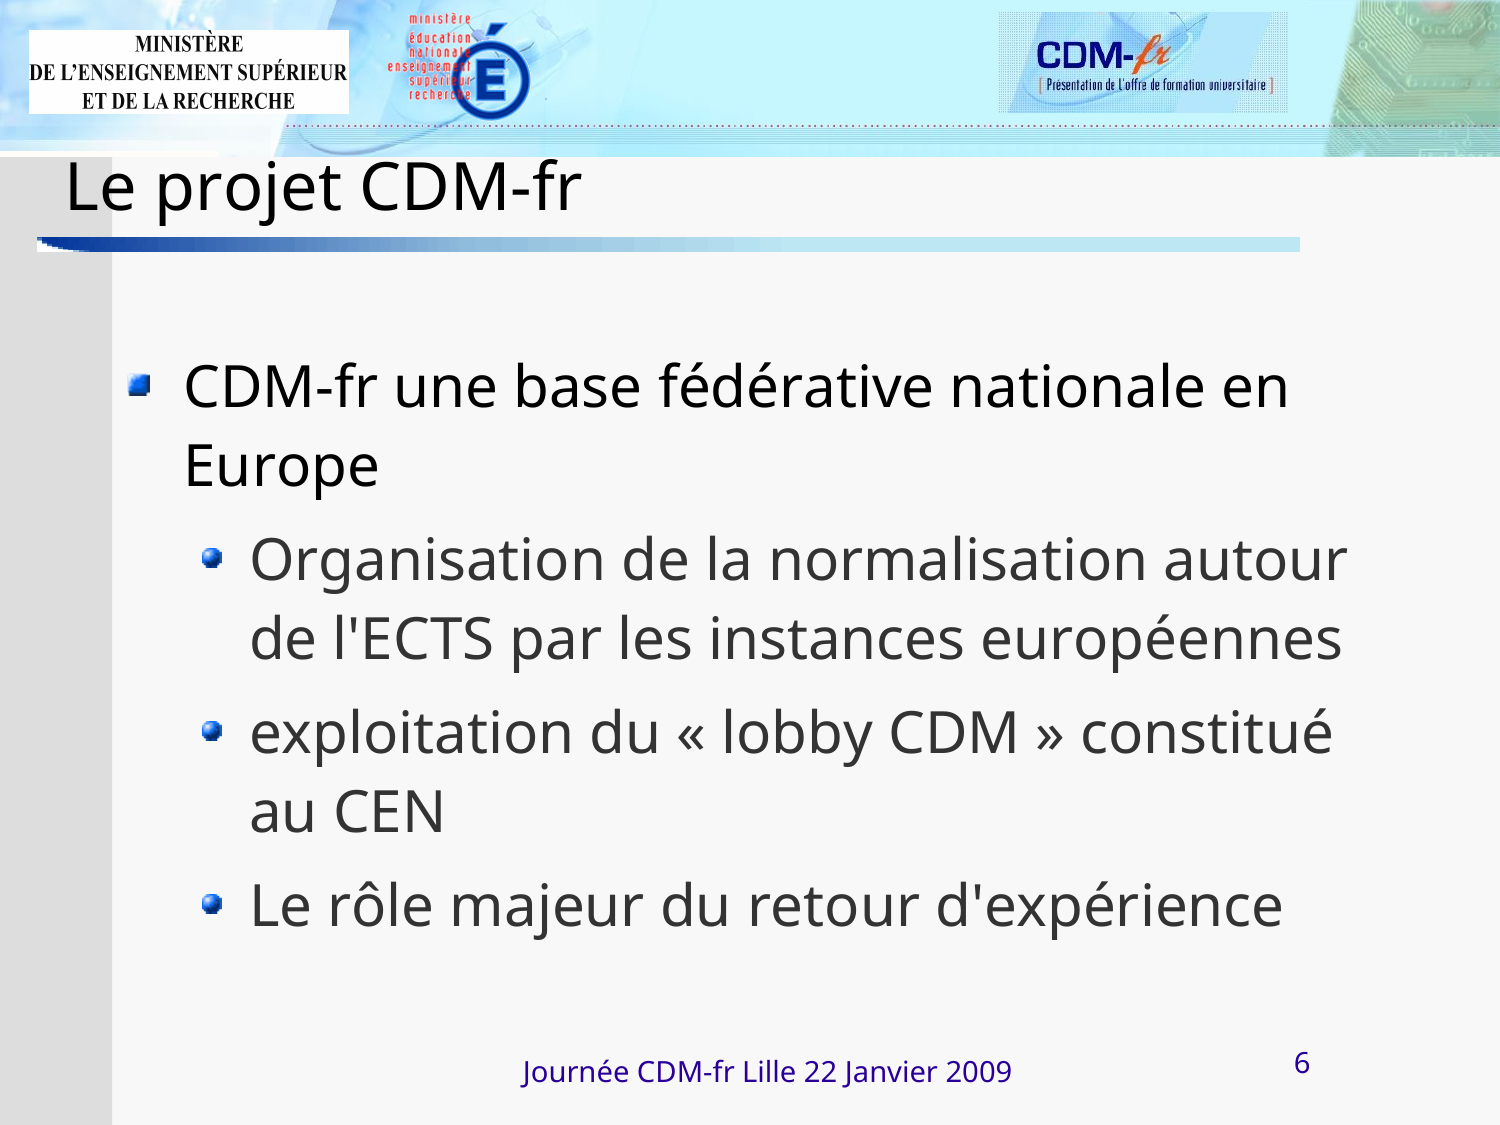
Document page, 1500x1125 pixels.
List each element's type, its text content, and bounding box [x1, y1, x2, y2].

list CDM-fr une base fédérative nationale en Europe Organisation de la normalisation autour de l'ECTS par les instances européennes exploitation du « lobby CDM » constitué au CEN Le rôle majeur du retour d'expérience [112, 337, 1388, 1034]
title Le projet CDM-fr [50, 137, 1463, 238]
picture [0, 0, 1500, 157]
picture [37, 237, 1300, 252]
